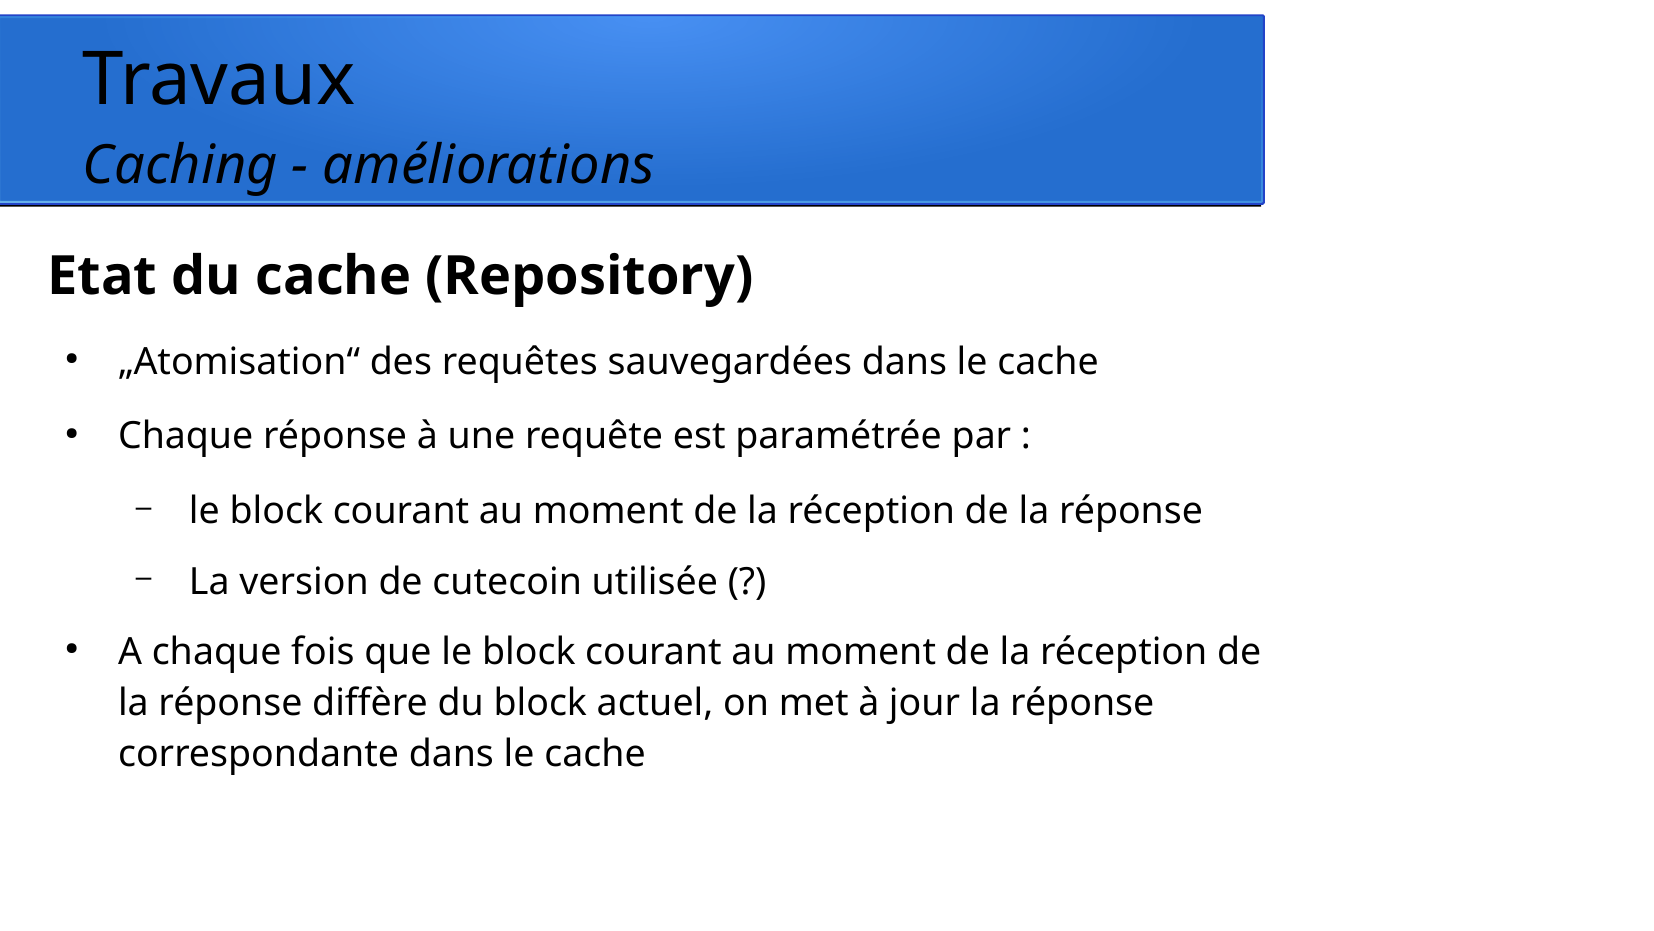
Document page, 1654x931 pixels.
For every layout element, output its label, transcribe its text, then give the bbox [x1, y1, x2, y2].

list Etat du cache (Repository) „Atomisation“ des requêtes sauvegardées dans le cache Chaque réponse à une requête est paramétrée par : le block courant au moment de la réception de la réponse La version de cutecoin utilisée (?) A chaque fois que le block courant au moment de la réception de la réponse diffère du block actuel, on met à jour la réponse correspondante dans le cache [47, 236, 1265, 875]
title Travaux Caching - améliorations [82, 28, 1235, 196]
